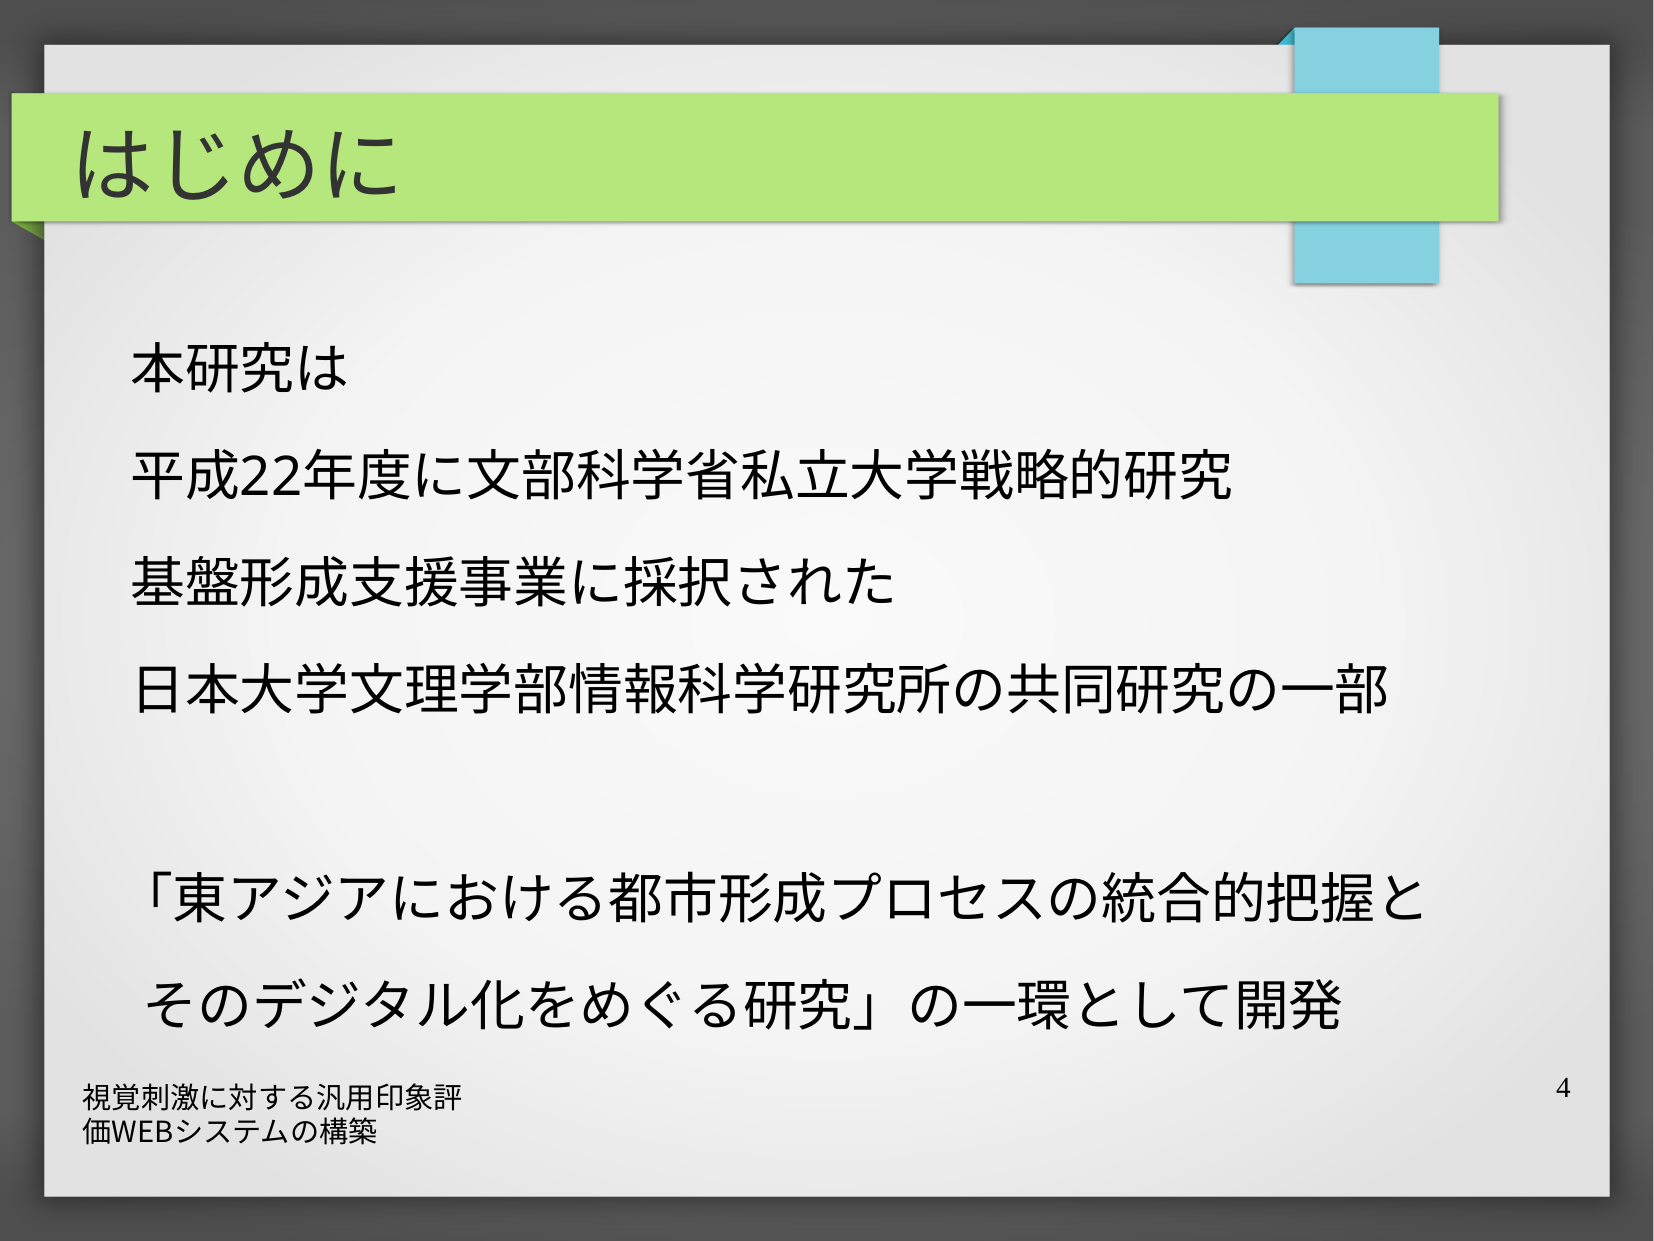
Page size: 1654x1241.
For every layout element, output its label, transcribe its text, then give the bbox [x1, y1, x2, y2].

picture [0, 0, 1654, 1241]
title はじめに [70, 106, 1229, 213]
list 本研究は 平成22年度に文部科学省私立大学戦略的研究 基盤形成支援事業に採択された 日本大学文理学部情報科学研究所の共同研究の一部 「東アジアにおける都市形成プロセスの統合的把握と そのデジタル化をめぐる研究」の一環として開発 [118, 324, 1571, 1045]
